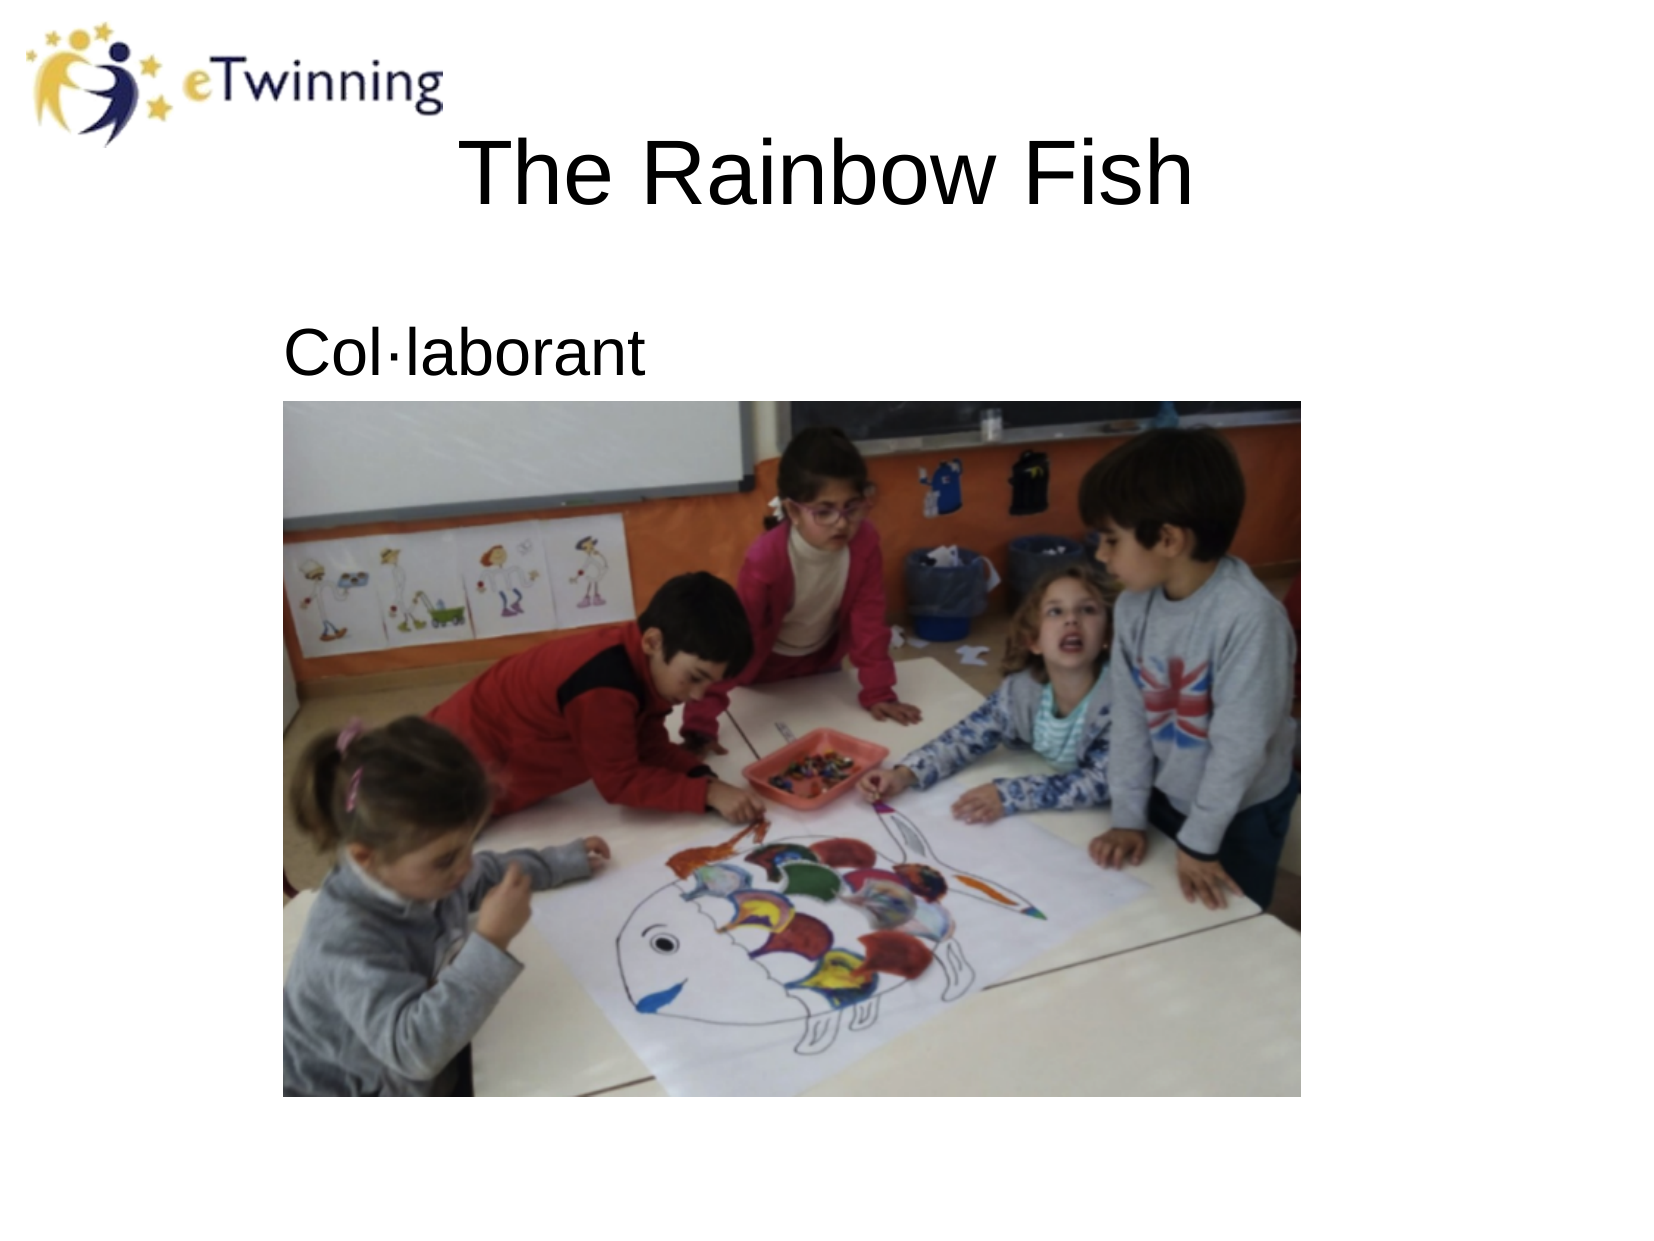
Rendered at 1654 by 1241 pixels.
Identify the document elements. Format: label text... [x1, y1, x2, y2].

picture [26, 20, 443, 148]
title The Rainbow Fish [82, 88, 1571, 257]
subtitle Col·laborant [283, 303, 804, 401]
picture [283, 401, 1301, 1097]
